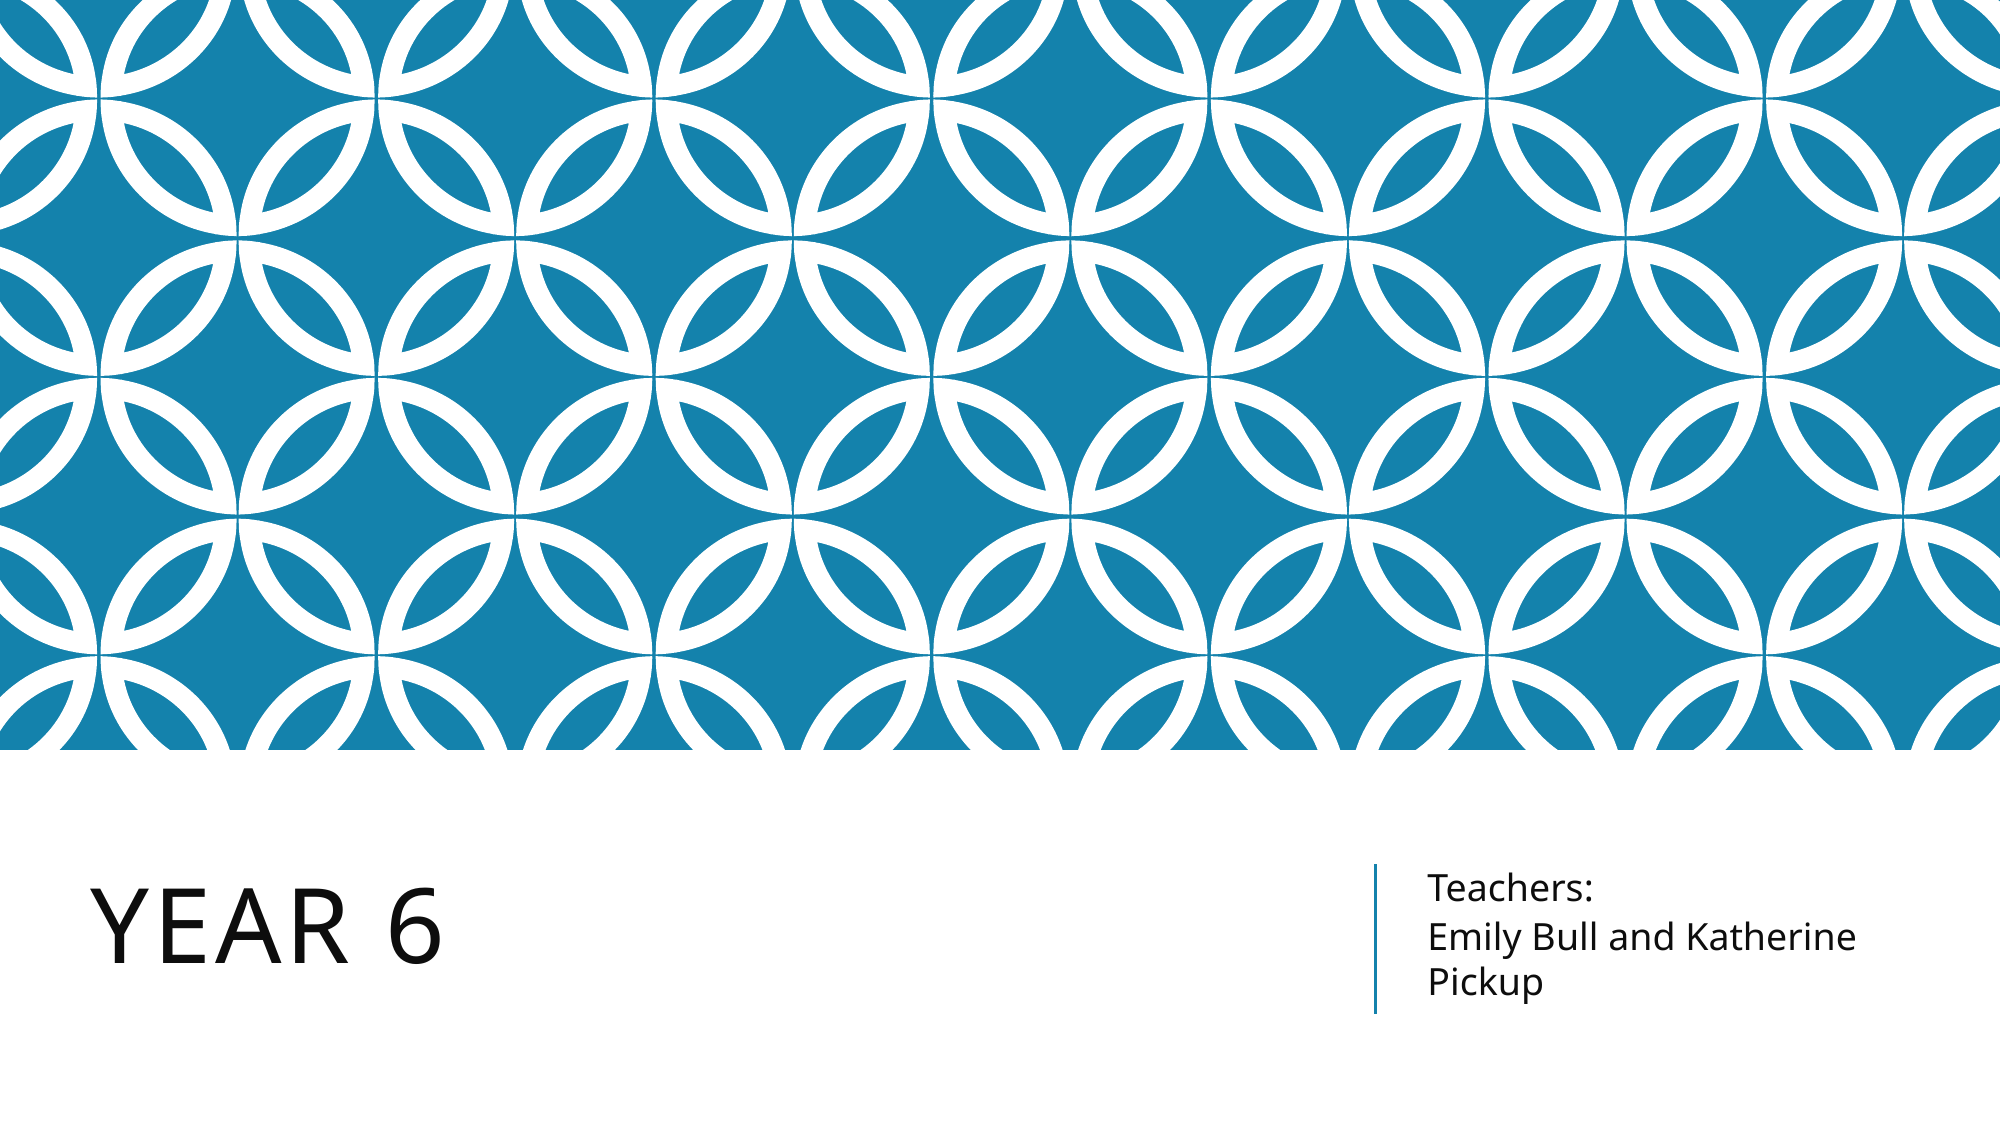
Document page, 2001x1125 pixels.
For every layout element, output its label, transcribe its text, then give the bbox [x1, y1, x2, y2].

title Year 6 [75, 813, 1351, 1054]
subtitle Teachers: Emily Bull and Katherine Pickup [1412, 813, 1938, 1054]
